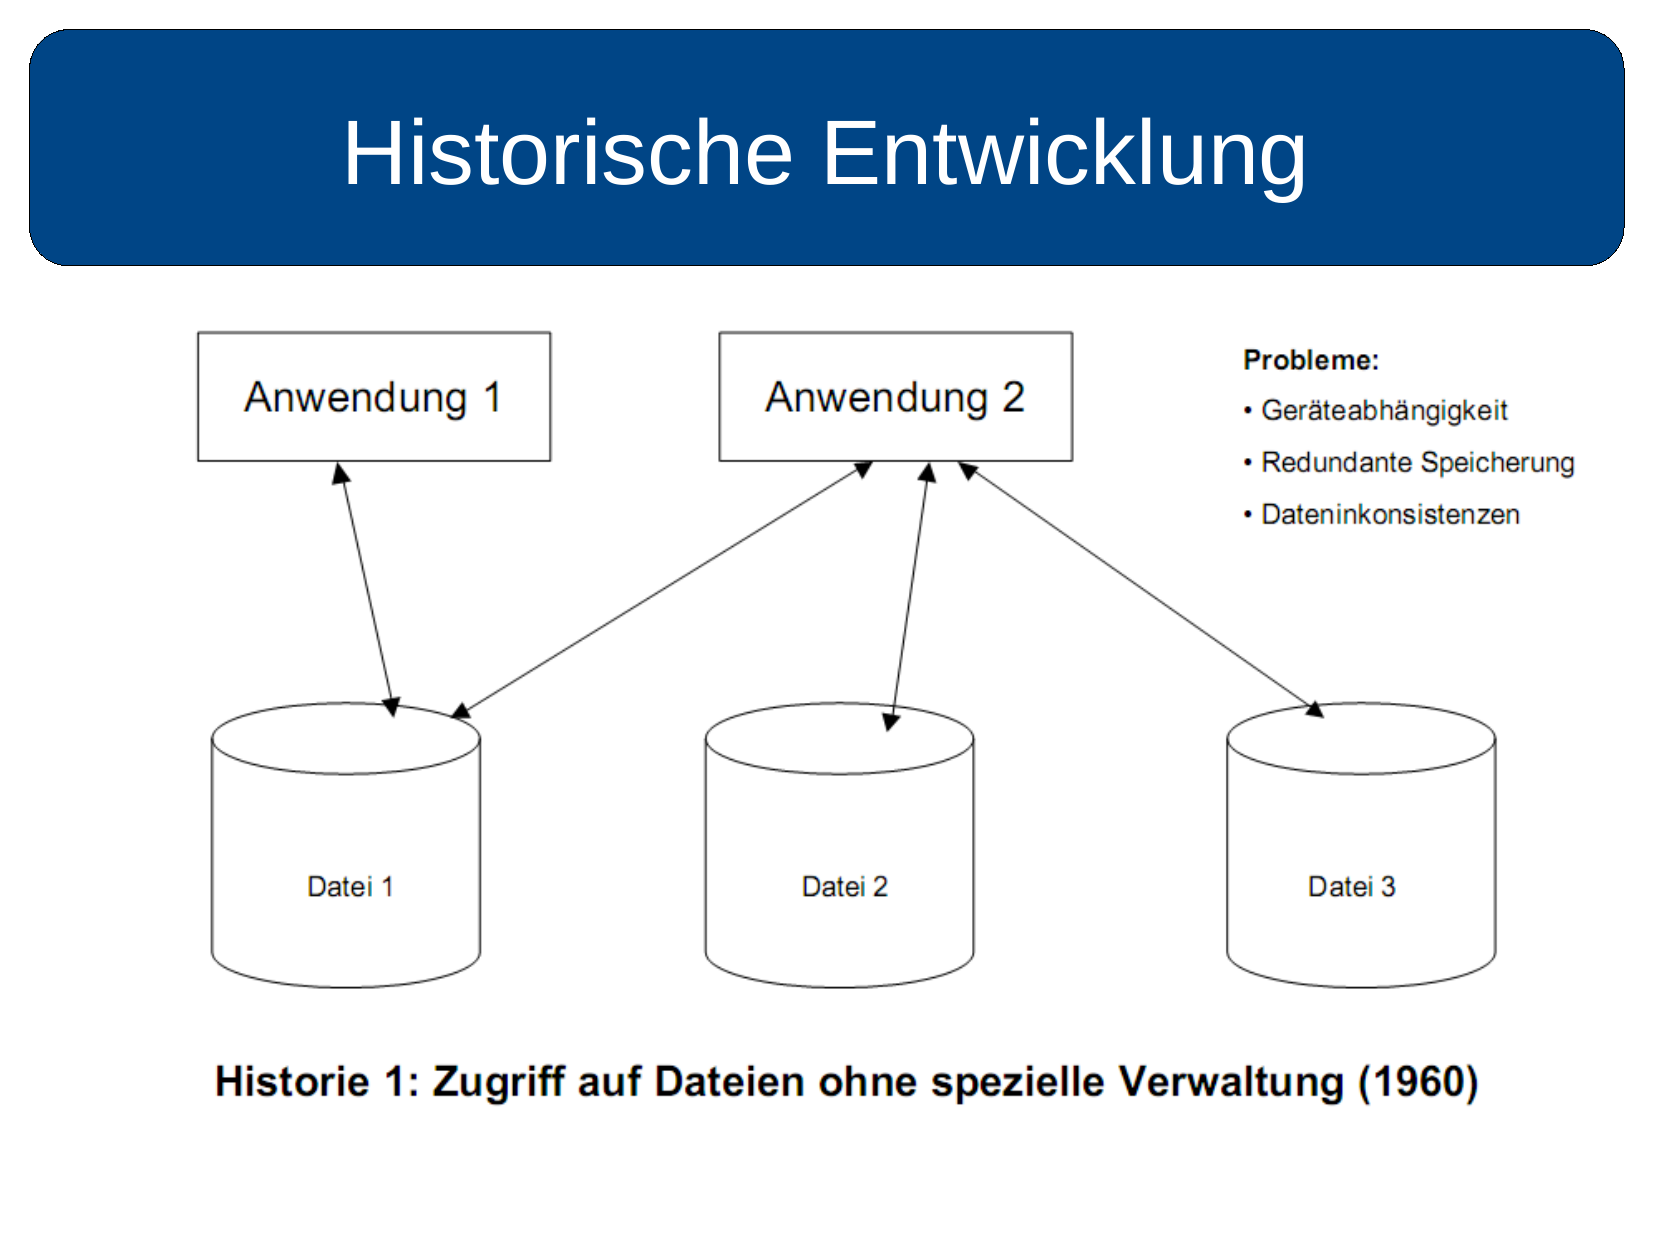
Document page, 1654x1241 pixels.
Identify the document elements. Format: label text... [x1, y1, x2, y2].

title Historische Entwicklung [82, 49, 1571, 257]
picture [55, 286, 1595, 1170]
